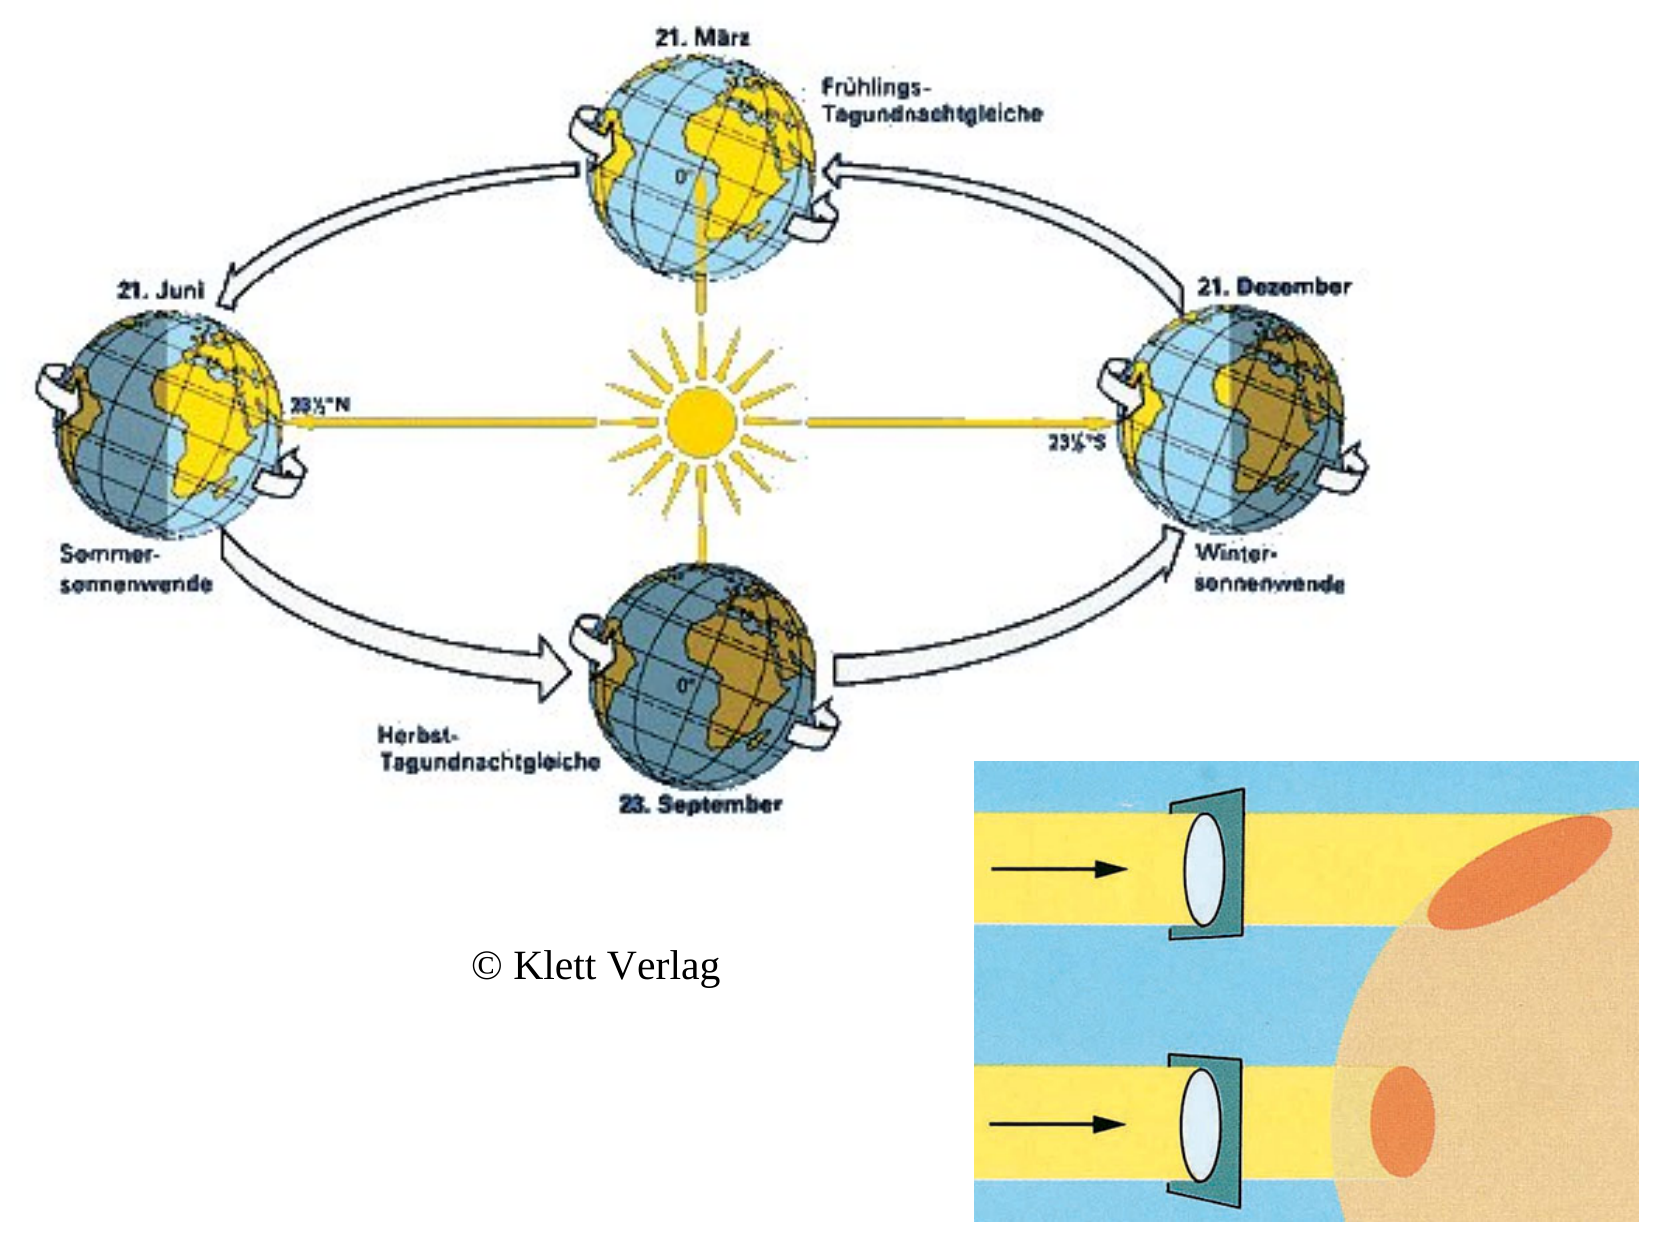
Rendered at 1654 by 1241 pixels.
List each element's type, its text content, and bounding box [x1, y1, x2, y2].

picture [0, 0, 1639, 1222]
text_box © Klett Verlag [471, 942, 836, 989]
